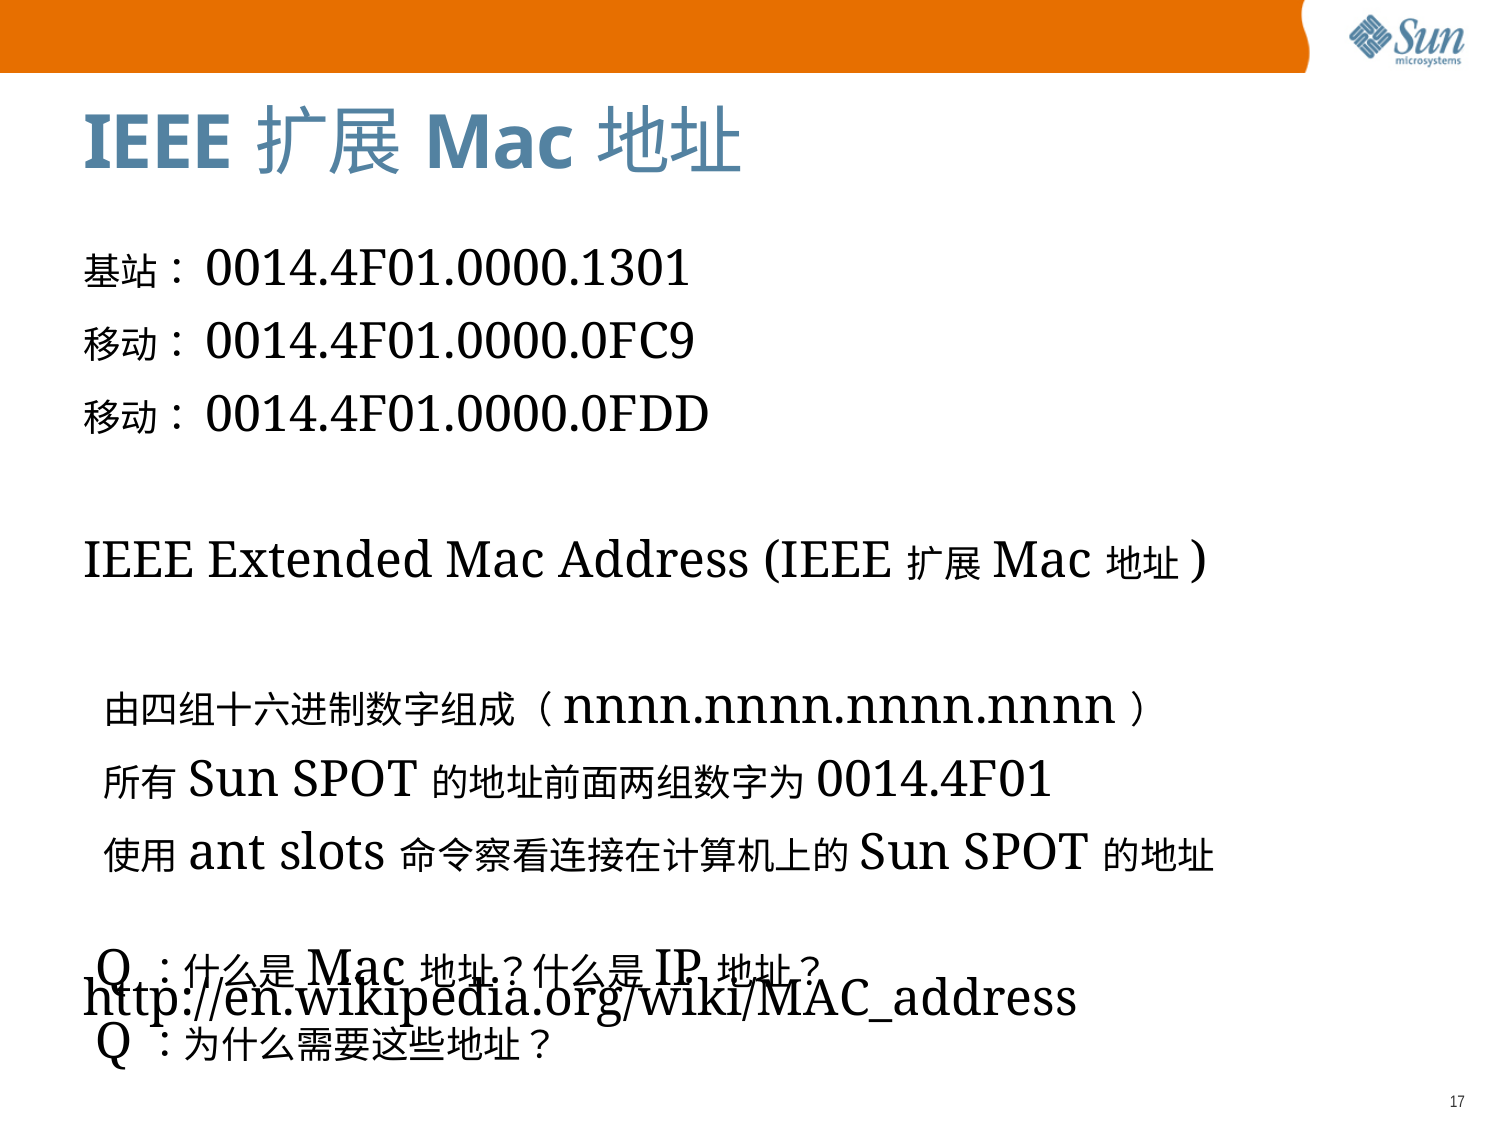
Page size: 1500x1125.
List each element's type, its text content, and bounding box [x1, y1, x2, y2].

title IEEE扩展Mac地址 [83, 94, 1446, 199]
text_box 基站：0014.4F01.0000.1301 移动：0014.4F01.0000.0FC9 移动：0014.4F01.0000.0FDD IEEE Extended Mac Address (IEEE扩展Mac地址) 由四组十六进制数字组成（nnnn.nnnn.nnnn.nnnn） 所有Sun SPOT的地址前面两组数字为0014.4F01 使用ant slots命令察看连接在计算机上的Sun SPOT的地址 http://en.wikipedia.org/wiki/MAC_address [83, 239, 1213, 931]
picture [0, 0, 1500, 73]
text_box Q：什么是Mac地址？什么是IP地址？ Q：为什么需要这些地址？ [95, 938, 785, 1060]
